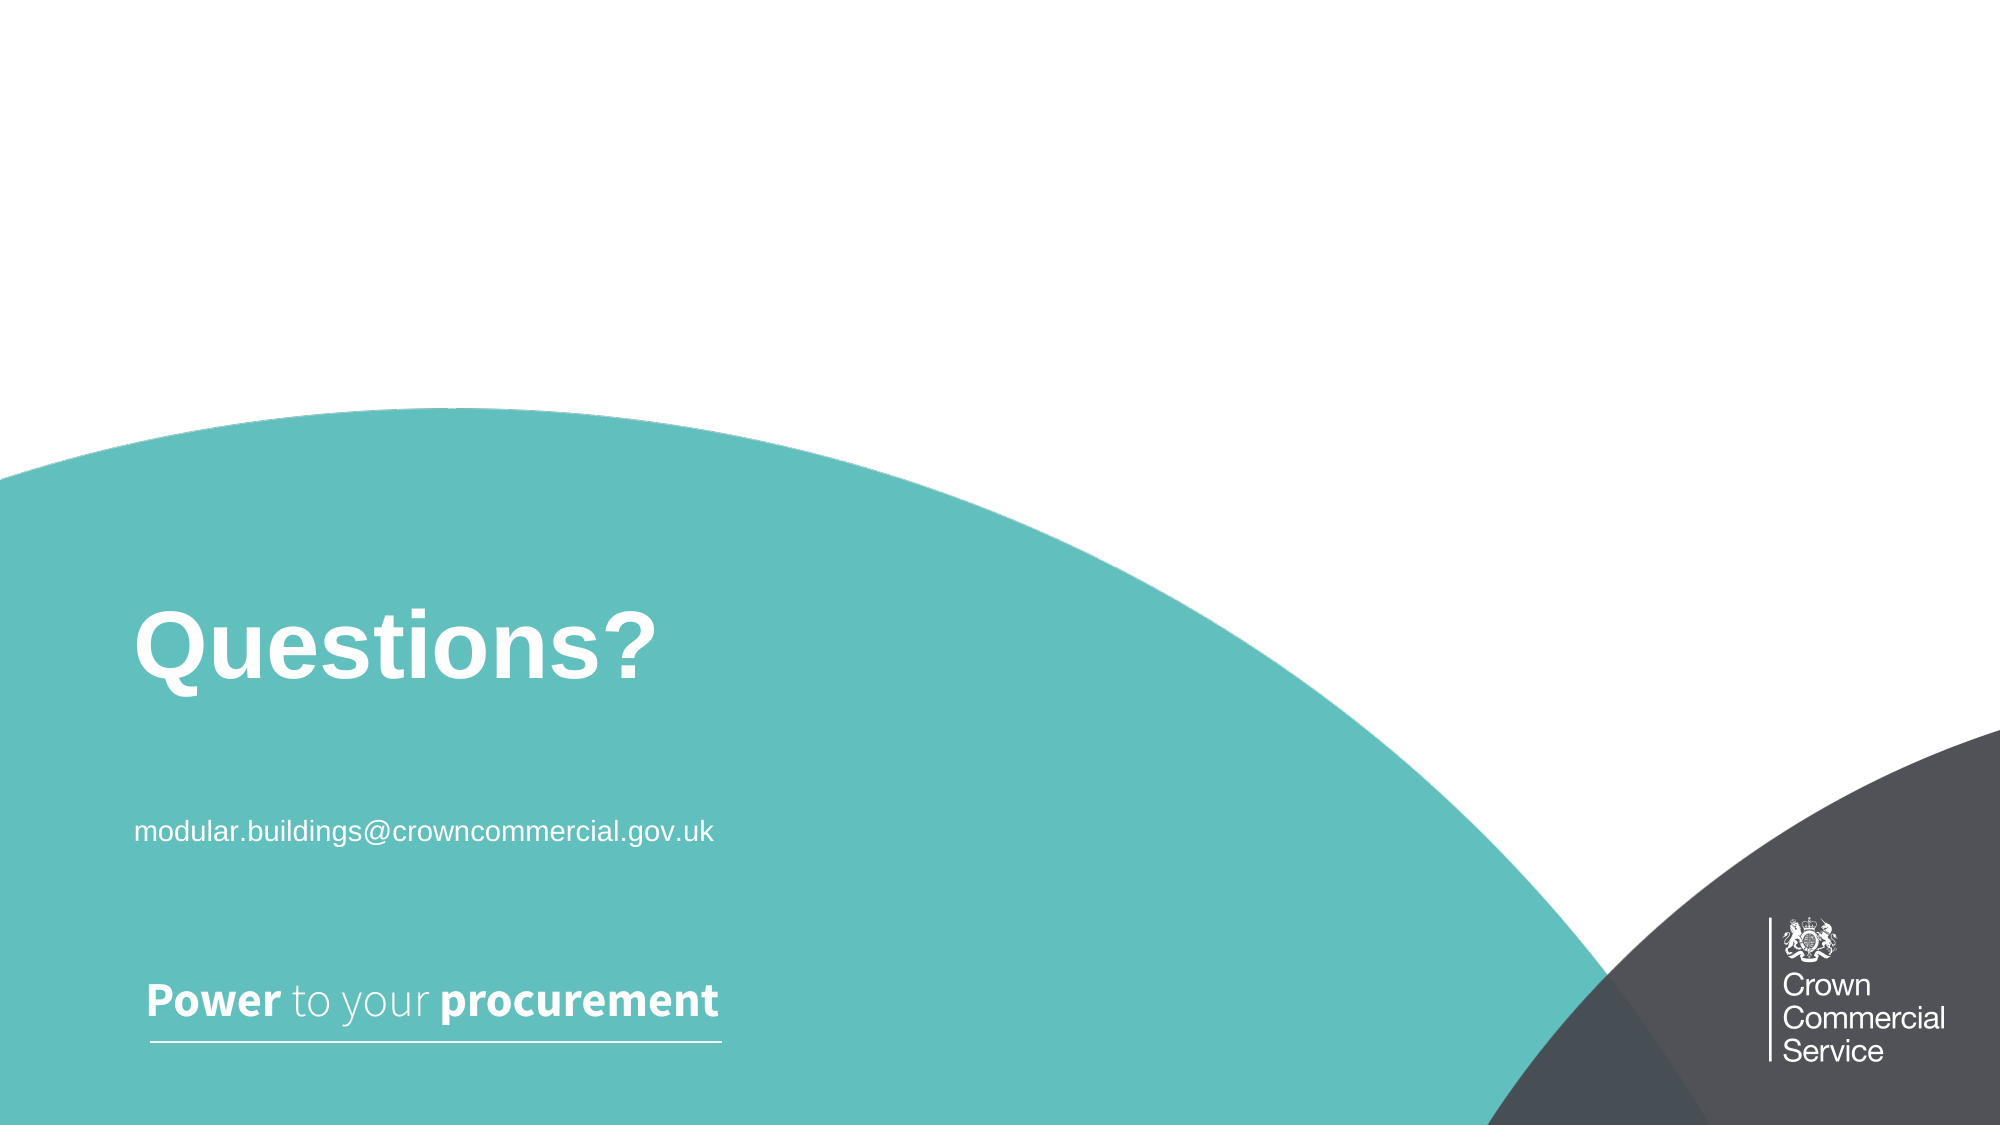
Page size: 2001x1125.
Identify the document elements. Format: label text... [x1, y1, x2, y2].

text_box Questions? modular.buildings@crowncommercial.gov.uk [118, 575, 737, 859]
